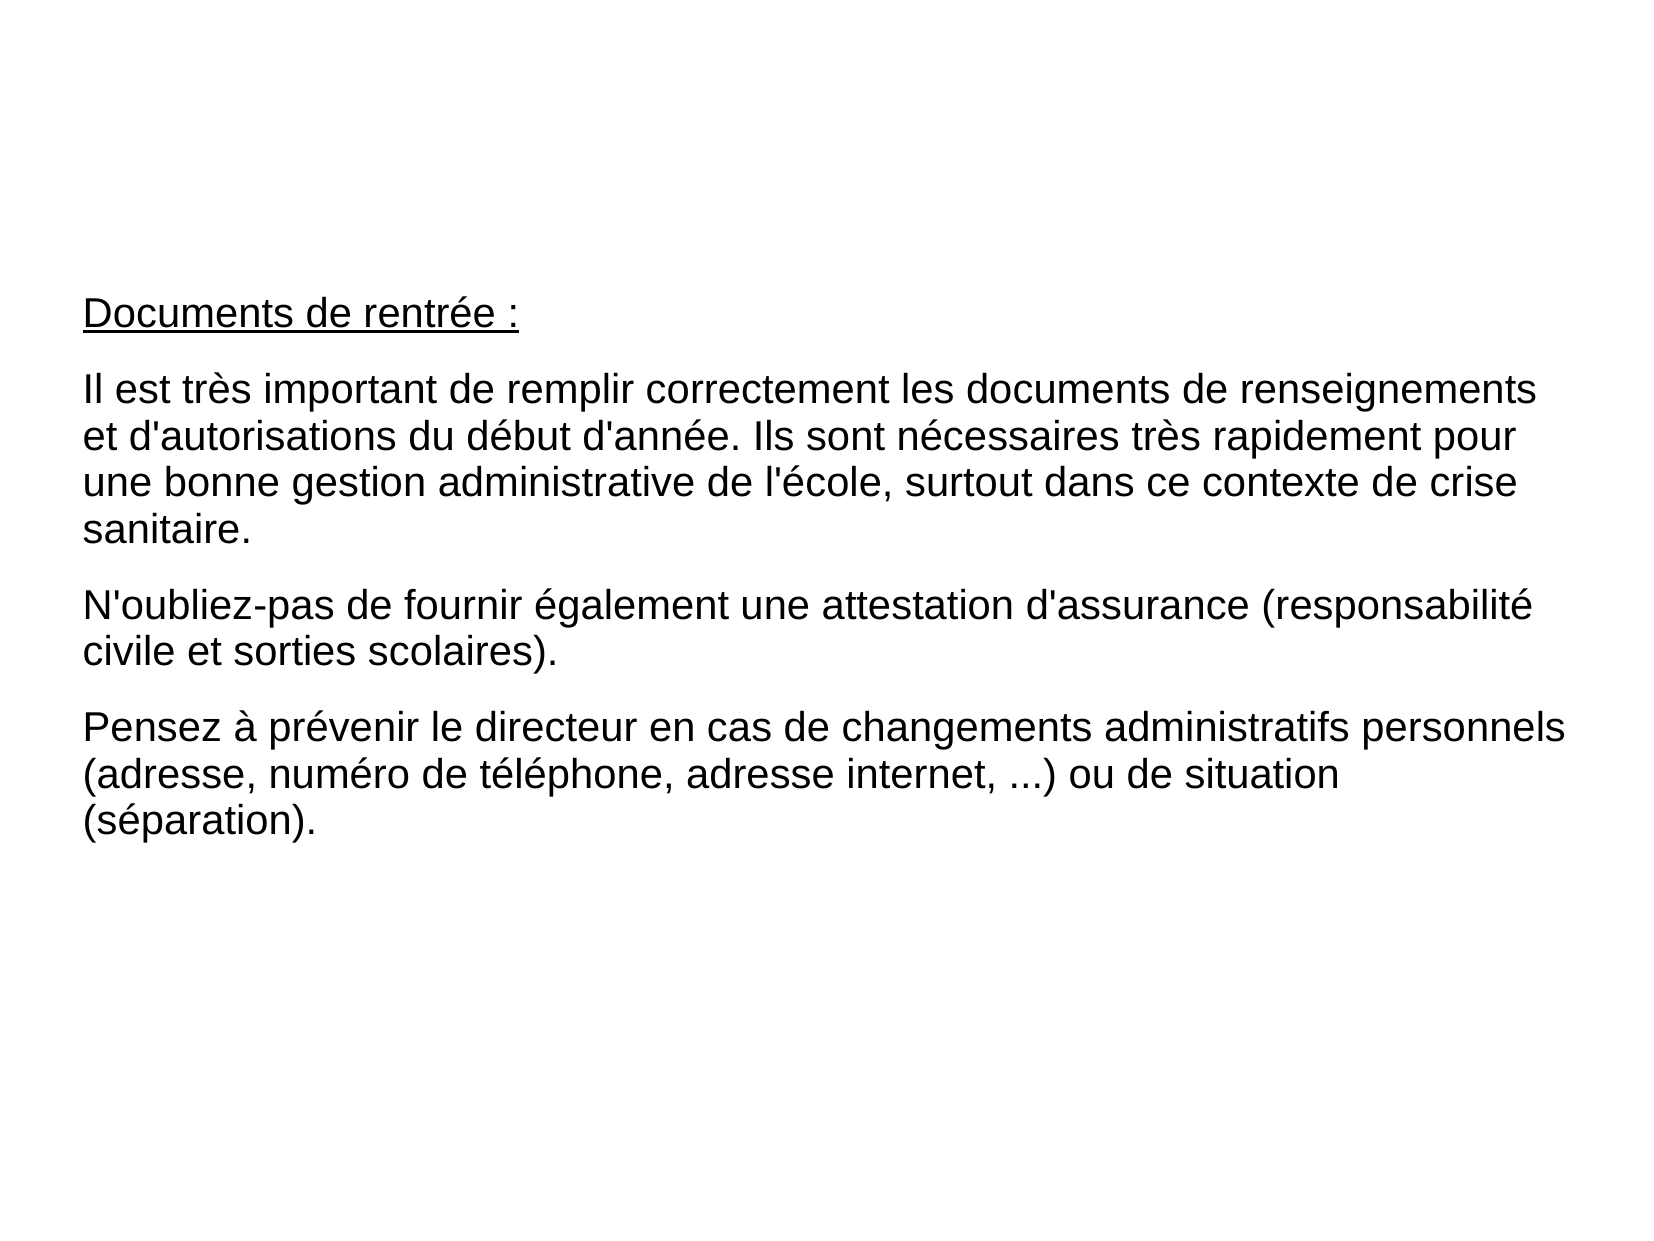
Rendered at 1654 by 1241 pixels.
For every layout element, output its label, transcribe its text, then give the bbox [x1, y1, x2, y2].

list Documents de rentrée : Il est très important de remplir correctement les documents de renseignements et d'autorisations du début d'année. Ils sont nécessaires très rapidement pour une bonne gestion administrative de l'école, surtout dans ce contexte de crise sanitaire. N'oubliez-pas de fournir également une attestation d'assurance (responsabilité civile et sorties scolaires). Pensez à prévenir le directeur en cas de changements administratifs personnels (adresse, numéro de téléphone, adresse internet, ...) ou de situation (séparation). [82, 290, 1571, 1010]
